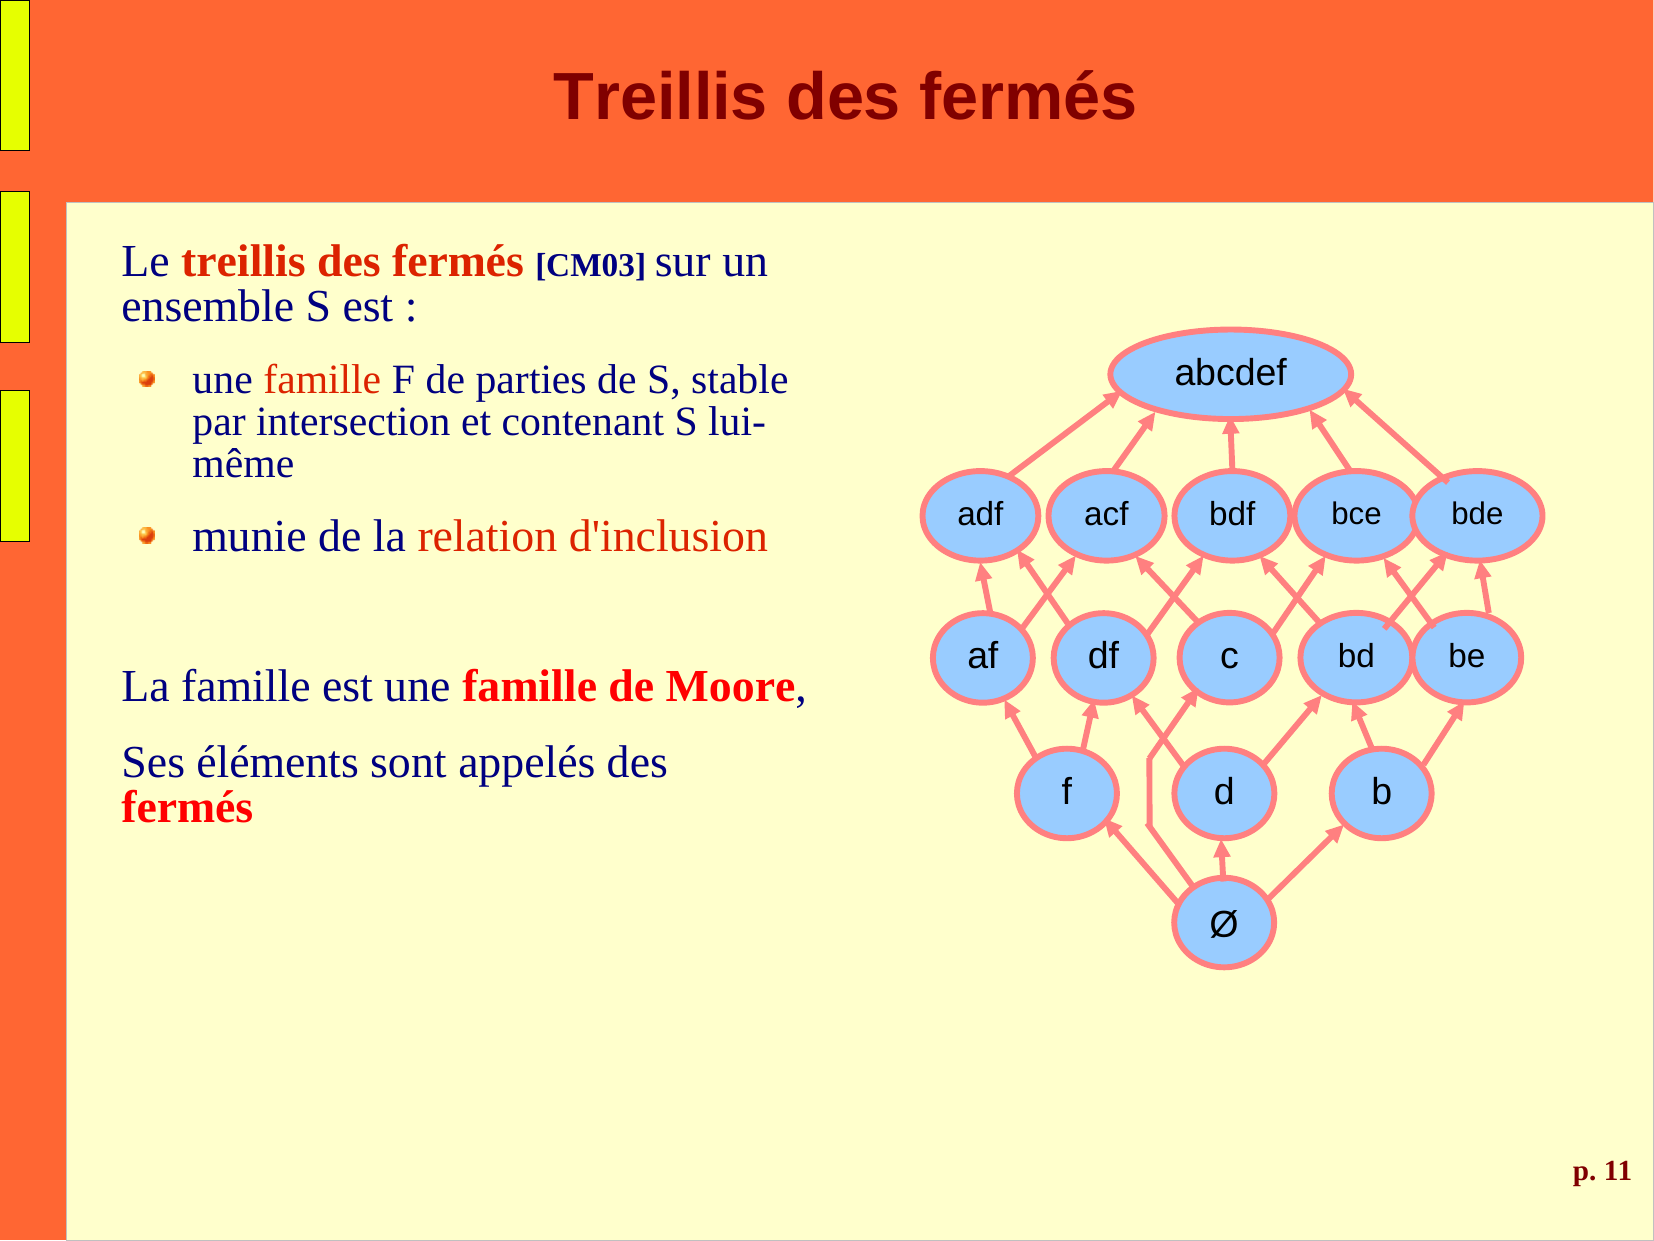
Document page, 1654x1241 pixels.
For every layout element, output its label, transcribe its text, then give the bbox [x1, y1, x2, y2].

text_box be [1412, 612, 1522, 703]
text_box af [932, 613, 1033, 703]
text_box d [1174, 748, 1275, 839]
text_box df [1053, 613, 1154, 703]
text_box adf [922, 471, 1039, 561]
text_box abcdef [1110, 329, 1352, 420]
list Le treillis des fermés [CM03] sur un ensemble S est : une famille F de parties de S, stable par intersection et contenant S lui-même munie de la relation d'inclusion La famille est une famille de Moore, Ses éléments sont appelés des fermés [121, 239, 811, 1127]
text_box c [1179, 612, 1280, 703]
text_box f [1016, 748, 1117, 839]
title Treillis des fermés [98, 34, 1594, 166]
text_box b [1331, 748, 1432, 839]
text_box bce [1294, 471, 1416, 561]
text_box acf [1048, 471, 1165, 561]
text_box bdf [1174, 471, 1291, 561]
text_box Ø [1174, 877, 1275, 968]
text_box bde [1412, 471, 1543, 561]
text_box bd [1300, 612, 1412, 703]
